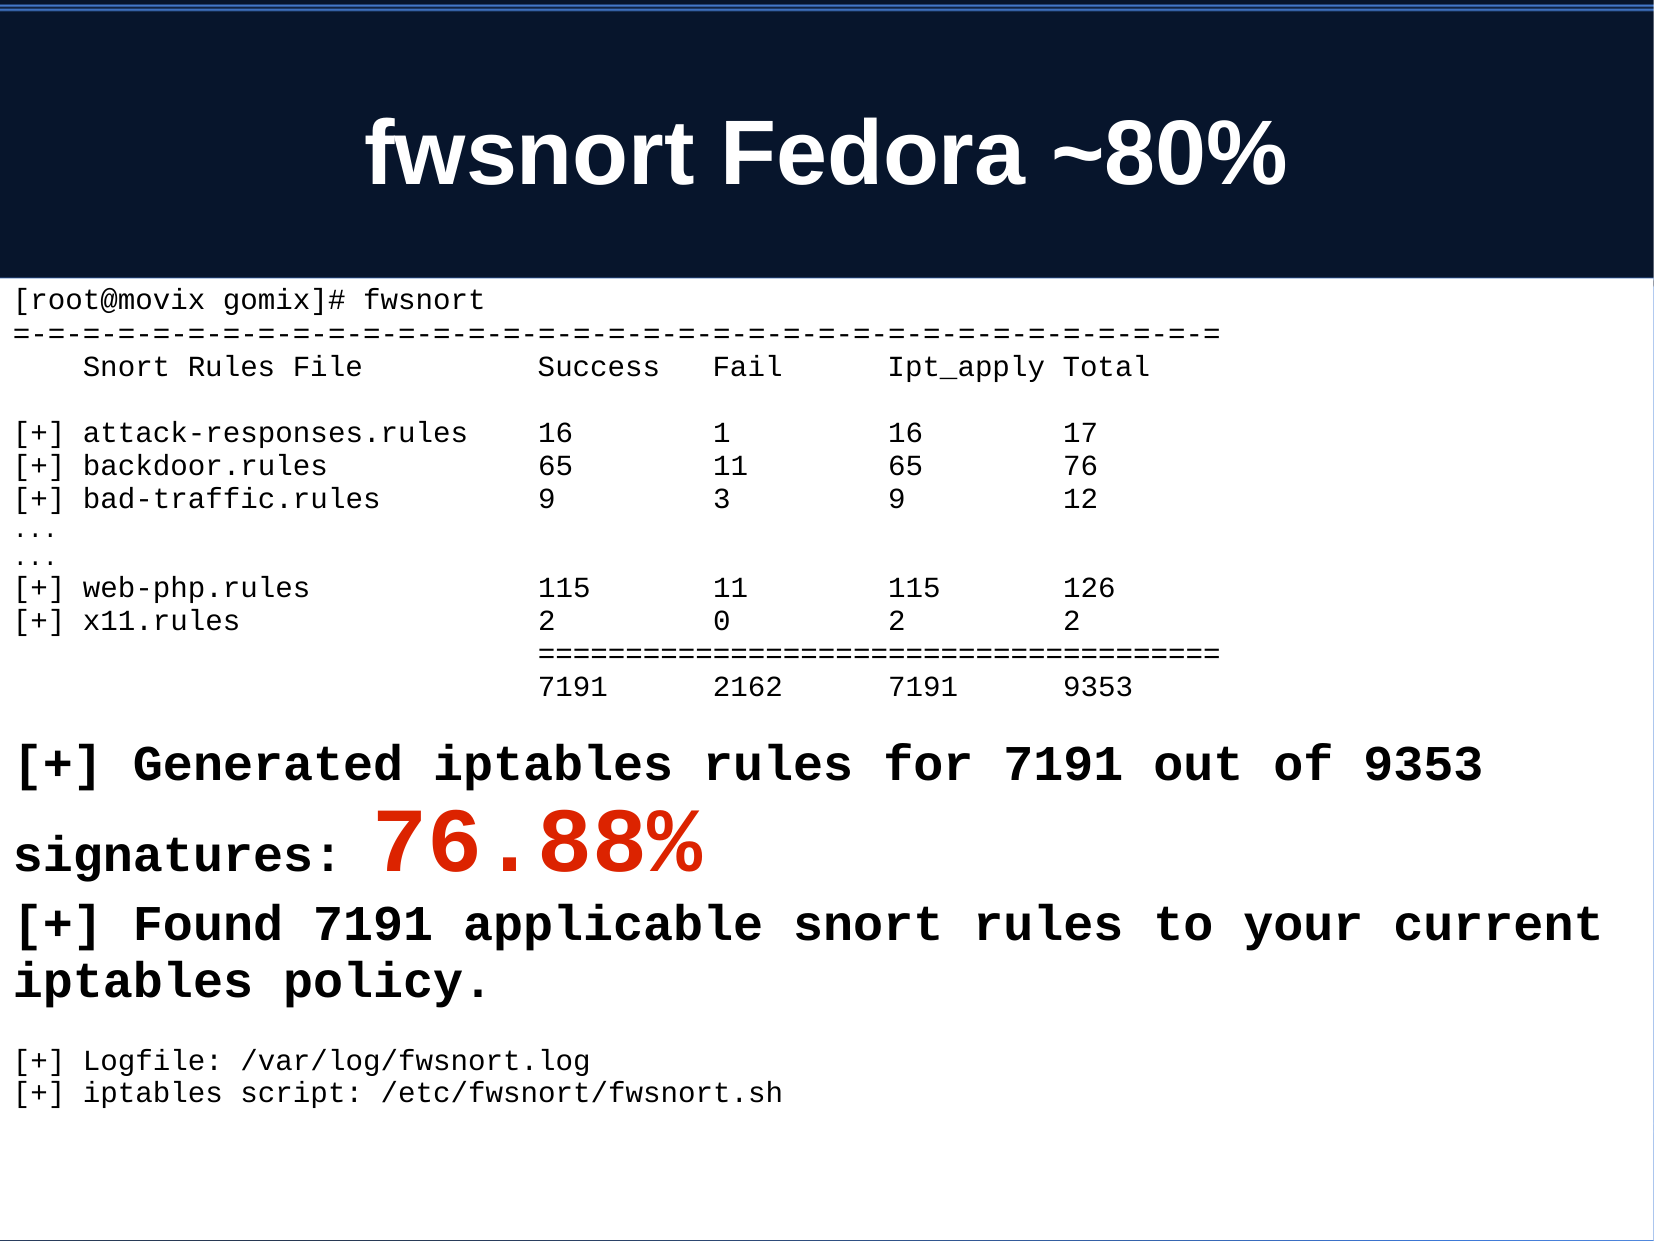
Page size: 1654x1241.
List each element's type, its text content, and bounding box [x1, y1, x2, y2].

title fwsnort Fedora ~80% [82, 49, 1571, 257]
text_box [root@movix gomix]# fwsnort =-=-=-=-=-=-=-=-=-=-=-=-=-=-=-=-=-=-=-=-=-=-=-=-=-=-=-=-=-=-=-=-=-=-= Snort Rules File Success Fail Ipt_apply Total [+] attack-responses.rules 16 1 16 17 [+] backdoor.rules 65 11 65 76 [+] bad-traffic.rules 9 3 9 12 ... ... [+] web-php.rules 115 11 115 126 [+] x11.rules 2 0 2 2 ======================================= 7191 2162 7191 9353 [+] Generated iptables rules for 7191 out of 9353 signatures: 76.88% [+] Found 7191 applicable snort rules to your current iptables policy. [+] Logfile: /var/log/fwsnort.log [+] iptables script: /etc/fwsnort/fwsnort.sh [0, 278, 1654, 1241]
picture [0, 0, 1654, 278]
